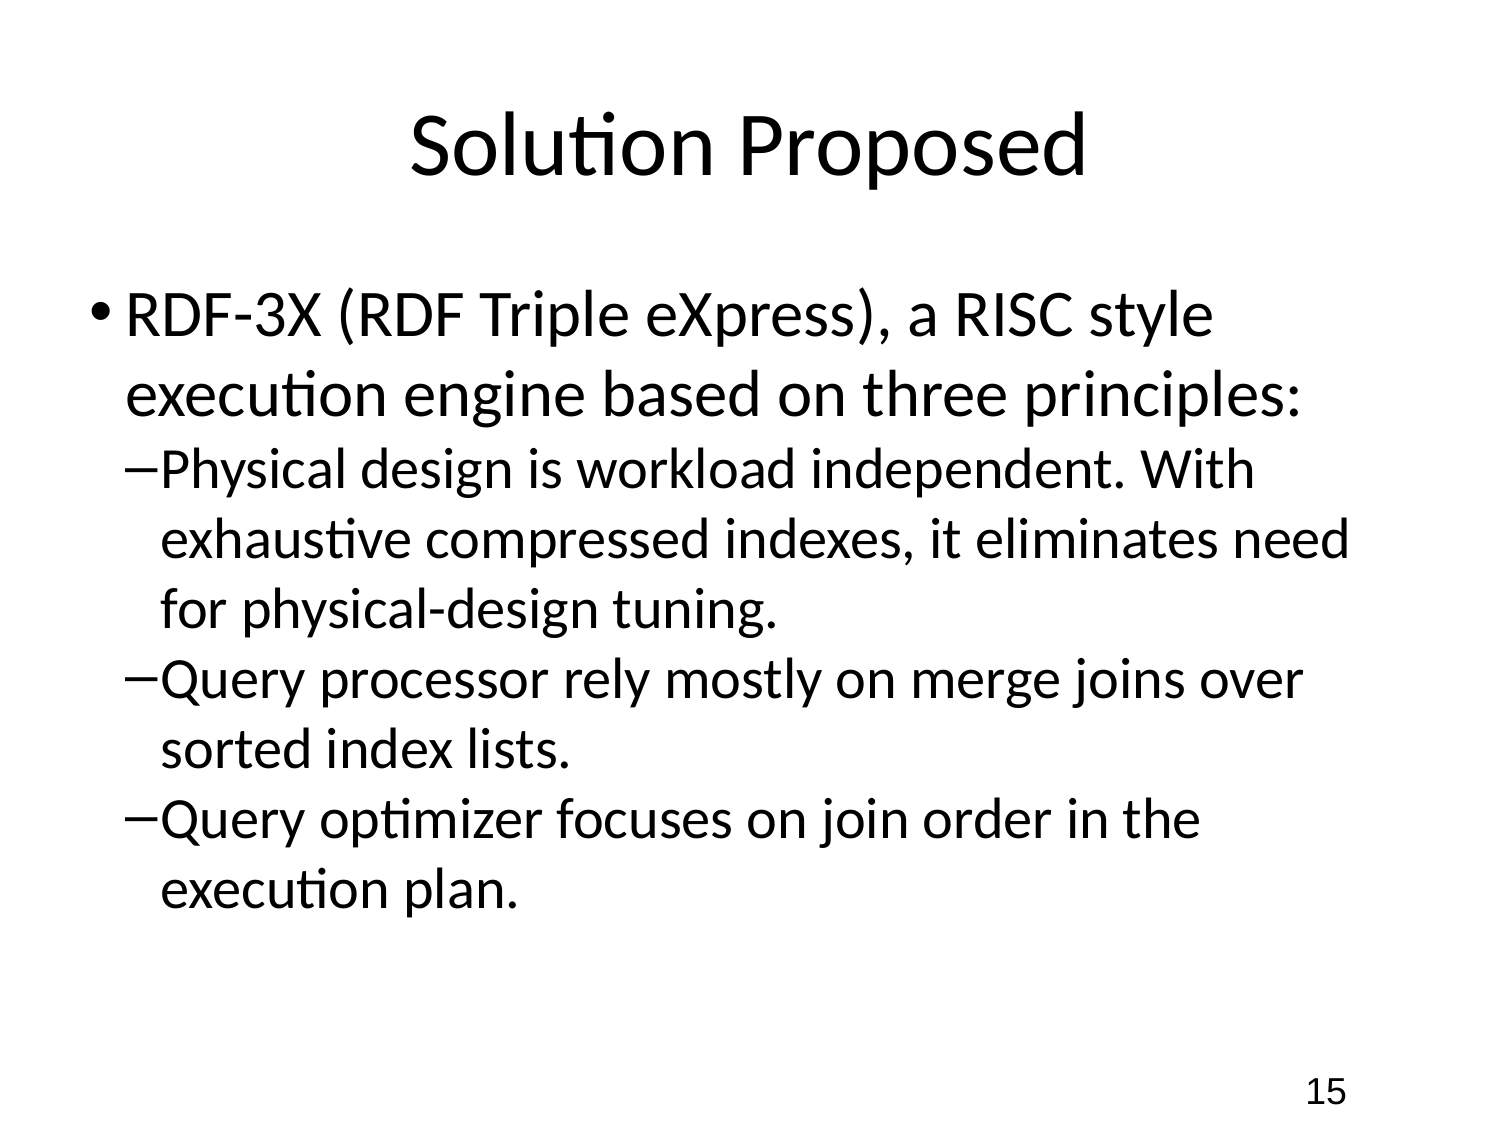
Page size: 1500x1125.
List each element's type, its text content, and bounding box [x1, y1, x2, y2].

text_box Solution Proposed [75, 45, 1425, 233]
text_box RDF-3X (RDF Triple eXpress), a RISC style execution engine based on three principles: Physical design is workload independent. With exhaustive compressed indexes, it eliminates need for physical-design tuning. Query processor rely mostly on merge joins over sorted index lists. Query optimizer focuses on join order in the execution plan. [75, 262, 1425, 1005]
